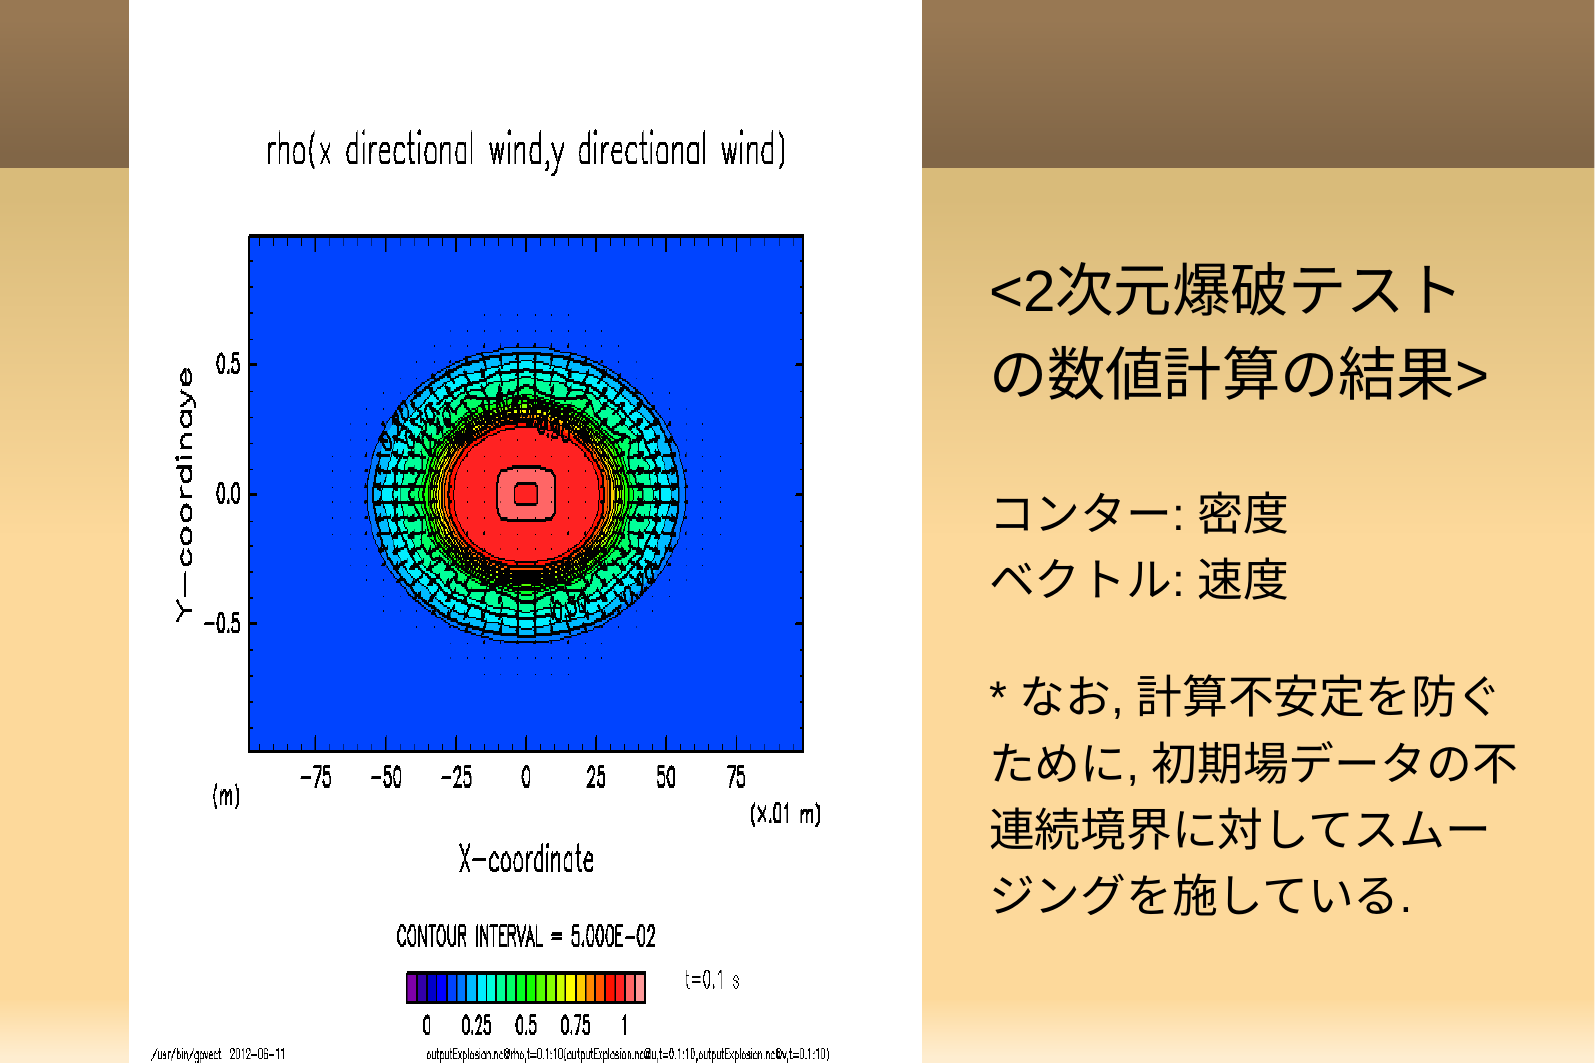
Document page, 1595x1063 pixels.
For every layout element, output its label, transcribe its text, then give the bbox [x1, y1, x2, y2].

picture [0, 0, 1595, 1063]
text_box <2次元爆破テストの数値計算の結果> コンター: 密度 ベクトル: 速度 * なお, 計算不安定を防ぐために, 初期場データの不連続境界に対してスムージングを施している. [974, 236, 1536, 799]
